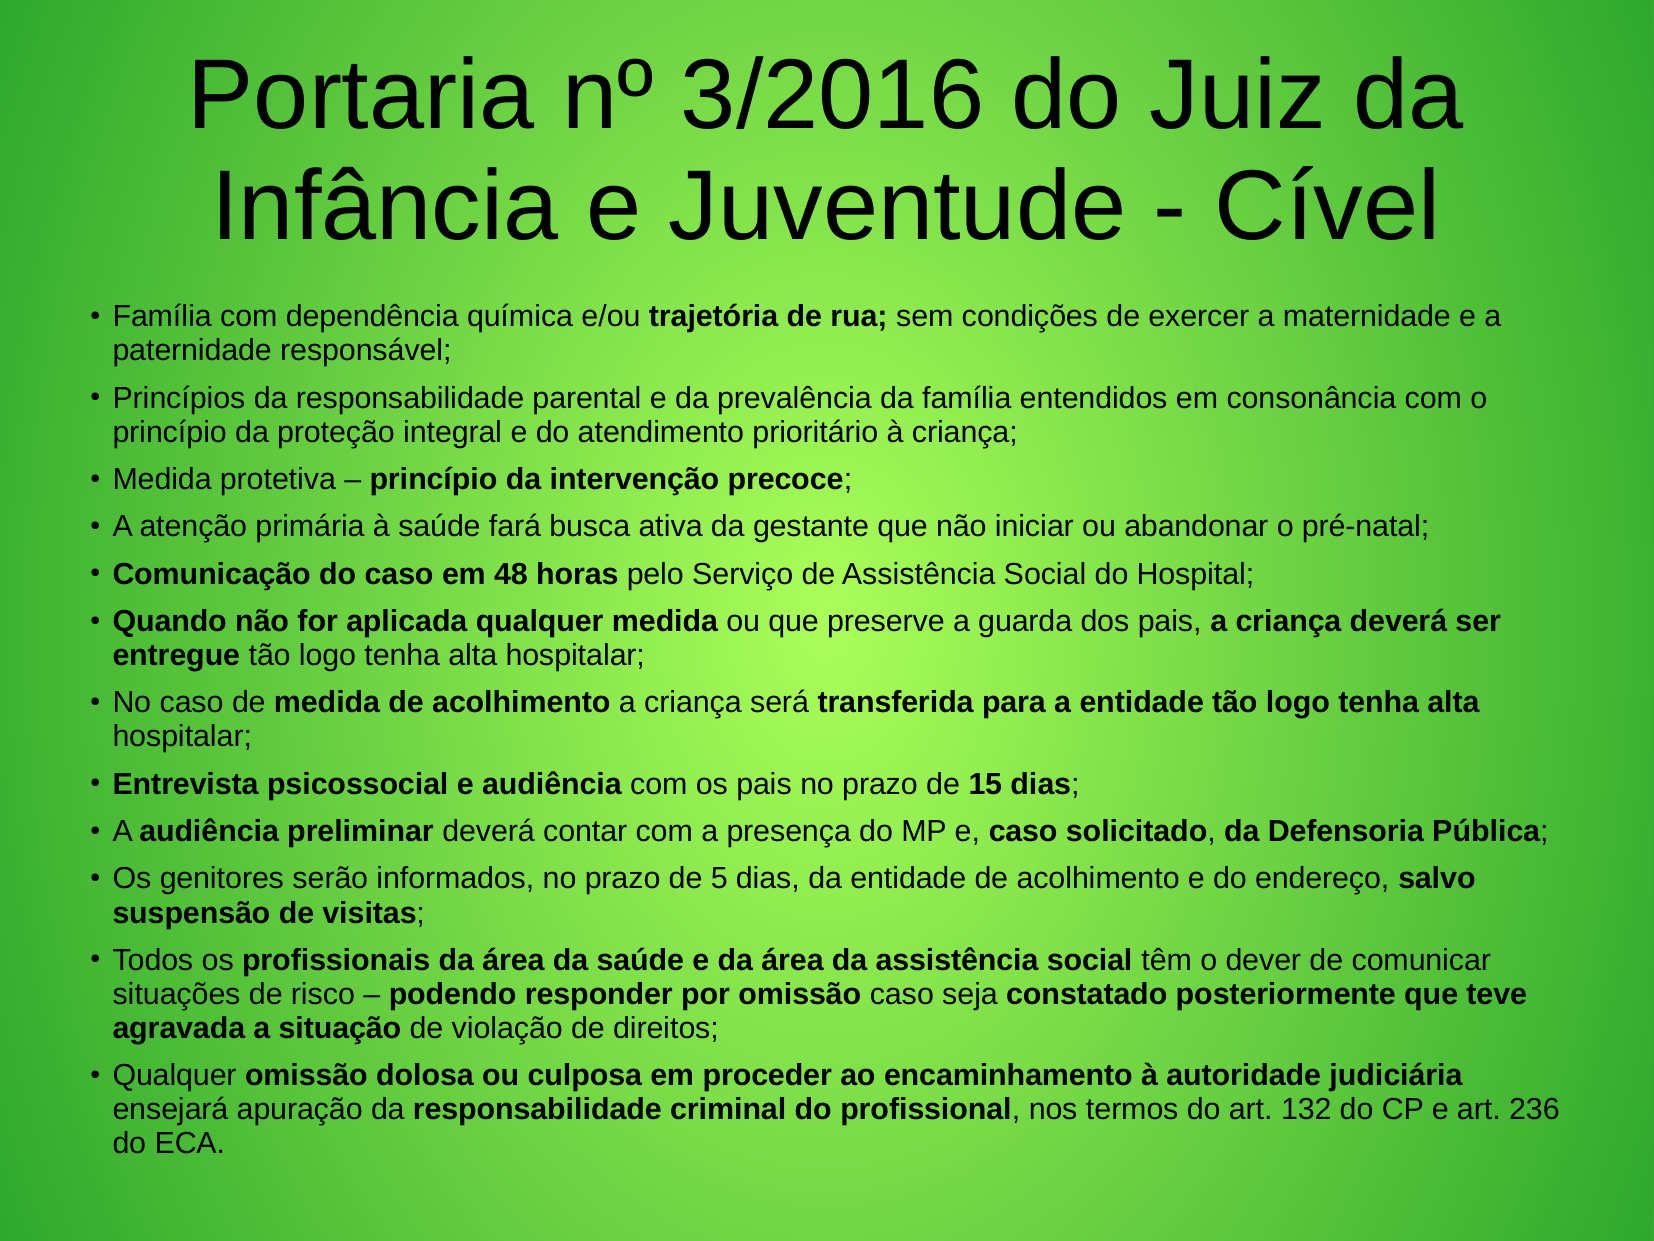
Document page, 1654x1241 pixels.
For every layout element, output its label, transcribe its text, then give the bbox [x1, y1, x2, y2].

title Portaria nº 3/2016 do Juiz da Infância e Juventude - Cível [82, 38, 1571, 261]
list Família com dependência química e/ou trajetória de rua; sem condições de exercer a maternidade e a paternidade responsável; Princípios da responsabilidade parental e da prevalência da família entendidos em consonância com o princípio da proteção integral e do atendimento prioritário à criança; Medida protetiva – princípio da intervenção precoce; A atenção primária à saúde fará busca ativa da gestante que não iniciar ou abandonar o pré-natal; Comunicação do caso em 48 horas pelo Serviço de Assistência Social do Hospital; Quando não for aplicada qualquer medida ou que preserve a guarda dos pais, a criança deverá ser entregue tão logo tenha alta hospitalar; No caso de medida de acolhimento a criança será transferida para a entidade tão logo tenha alta hospitalar; Entrevista psicossocial e audiência com os pais no prazo de 15 dias; A audiência preliminar deverá contar com a presença do MP e, caso solicitado, da Defensoria Pública; Os genitores serão informados, no prazo de 5 dias, da entidade de acolhimento e do endereço, salvo suspensão de visitas; Todos os profissionais da área da saúde e da área da assistência social têm o dever de comunicar situações de risco – podendo responder por omissão caso seja constatado posteriormente que teve agravada a situação de violação de direitos; Qualquer omissão dolosa ou culposa em proceder ao encaminhamento à autoridade judiciária ensejará apuração da responsabilidade criminal do profissional, nos termos do art. 132 do CP e art. 236 do ECA. [82, 299, 1571, 1182]
